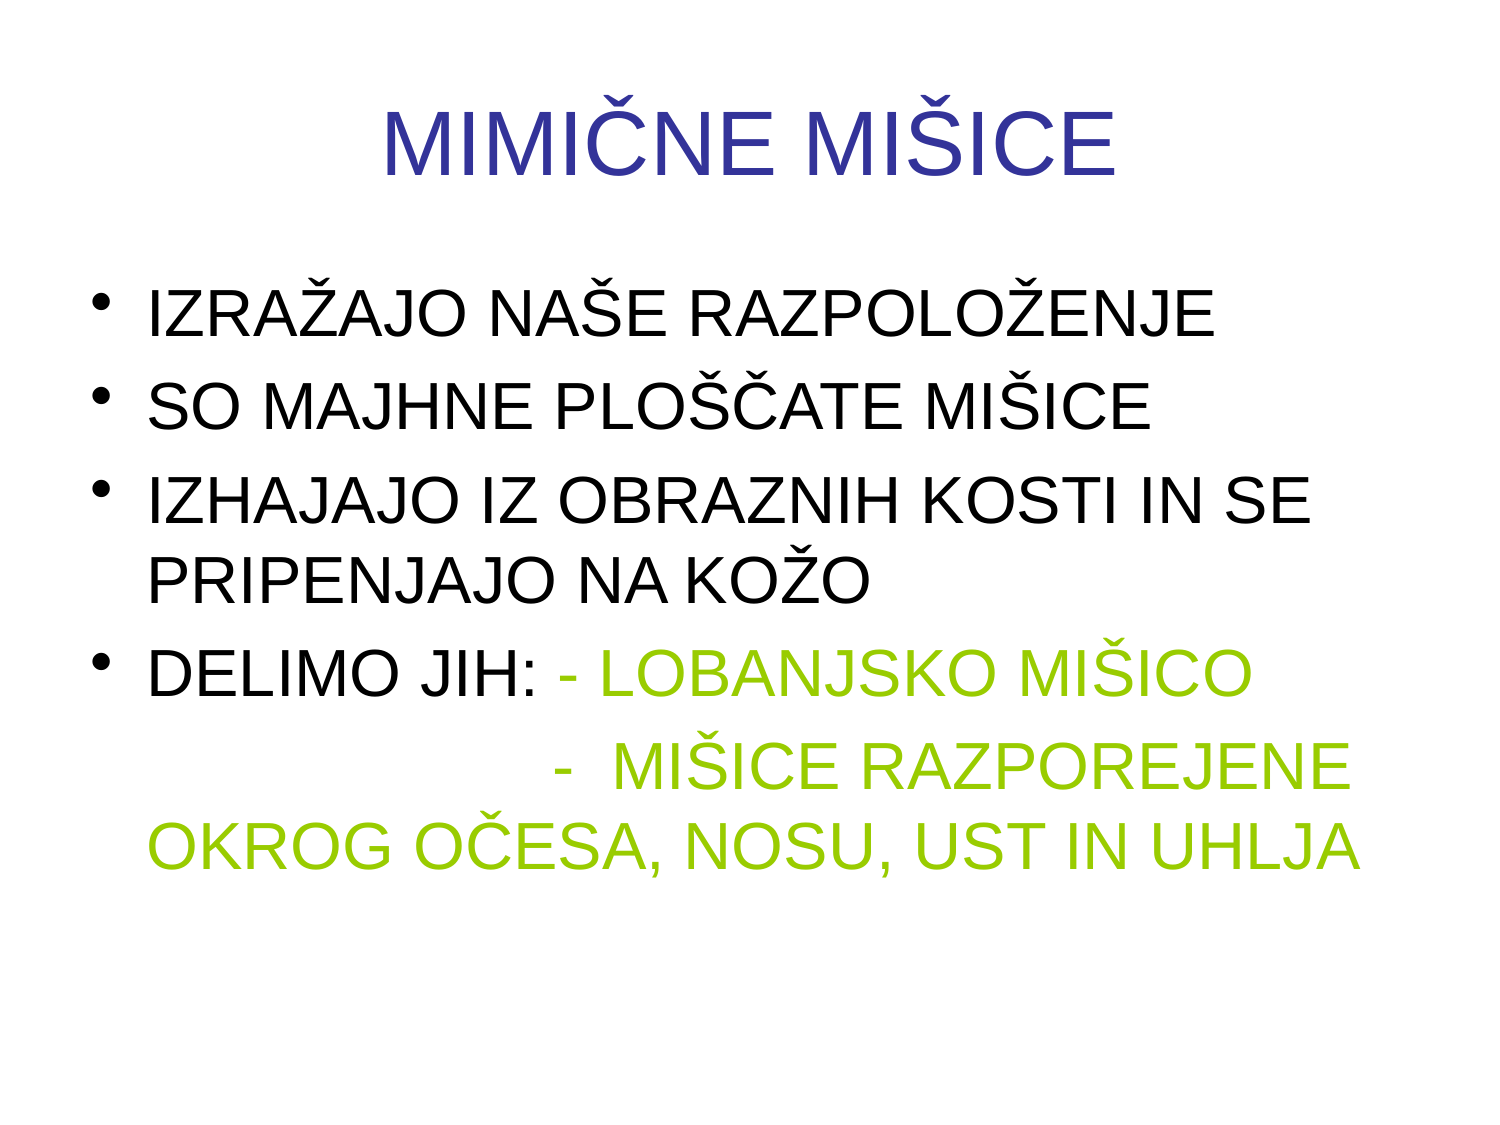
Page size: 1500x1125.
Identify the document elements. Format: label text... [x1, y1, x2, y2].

title MIMIČNE MIŠICE [75, 45, 1425, 233]
list IZRAŽAJO NAŠE RAZPOLOŽENJE SO MAJHNE PLOŠČATE MIŠICE IZHAJAJO IZ OBRAZNIH KOSTI IN SE PRIPENJAJO NA KOŽO DELIMO JIH: - LOBANJSKO MIŠICO - MIŠICE RAZPOREJENE OKROG OČESA, NOSU, UST IN UHLJA [75, 262, 1425, 1005]
